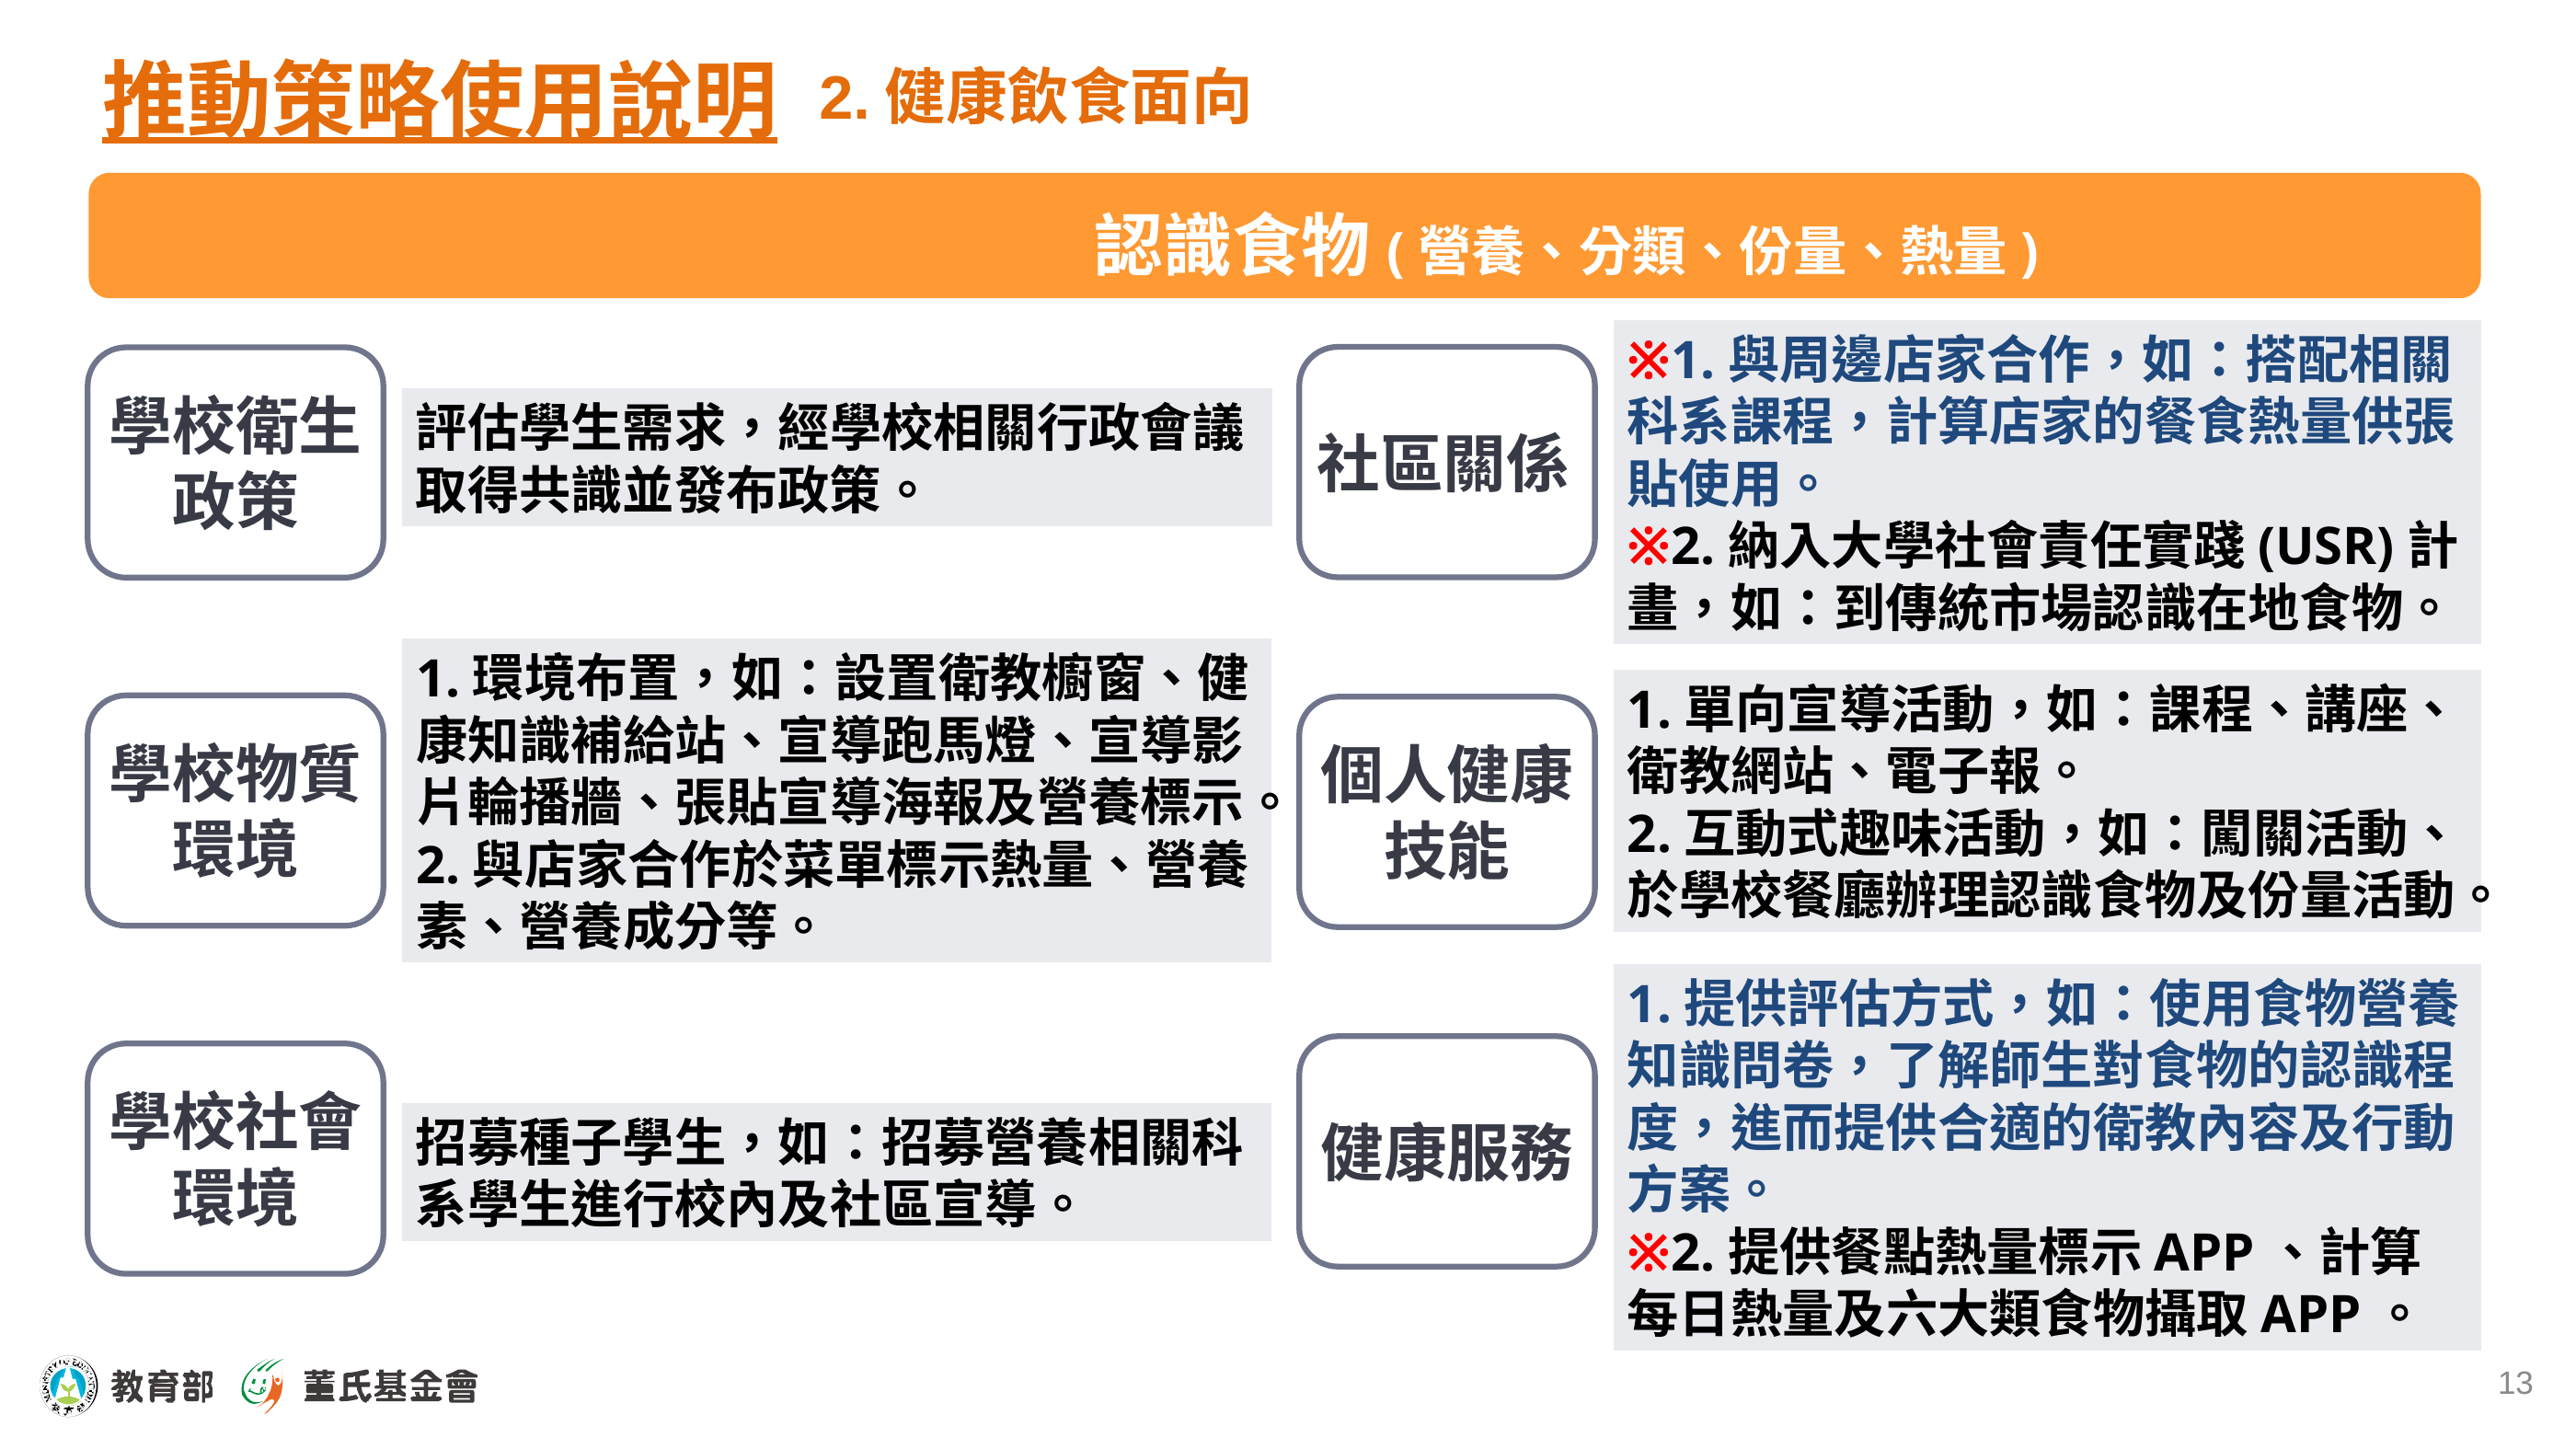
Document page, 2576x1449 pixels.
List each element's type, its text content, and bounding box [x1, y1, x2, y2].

text_box 1.單向宣導活動，如：課程、講座、衛教網站、電子報。 2.互動式趣味活動，如：闖關活動、於學校餐廳辦理認識食物及份量活動。 [1614, 670, 2481, 932]
text_box 認識食物(營養、分類、份量、熱量) [88, 172, 2481, 299]
text_box 學校衛生政策 [87, 379, 384, 545]
text_box 個人健康技能 [1299, 729, 1595, 894]
text_box 健康服務 [1299, 1106, 1595, 1196]
text_box 1.提供評估方式，如：使用食物營養知識問卷，了解師生對食物的認識程度，進而提供合適的衛教內容及行動方案。 ※2.提供餐點熱量標示APP、計算每日熱量及六大類食物攝取APP。 [1614, 964, 2481, 1351]
text_box 評估學生需求，經學校相關行政會議取得共識並發布政策。 [402, 388, 1272, 526]
text_box 13 [2484, 1342, 2555, 1420]
text_box ※1.與周邊店家合作，如：搭配相關科系課程，計算店家的餐食熱量供張貼使用。 ※2.納入大學社會責任實踐(USR)計畫，如：到傳統市場認識在地食物。 [1614, 320, 2481, 644]
text_box 推動策略使用說明 [88, 40, 1123, 155]
text_box 學校物質環境 [87, 727, 384, 892]
text_box 招募種子學生，如：招募營養相關科系學生進行校內及社區宣導。 [402, 1103, 1271, 1241]
text_box 社區關係 [1295, 417, 1592, 507]
text_box 1.環境布置，如：設置衛教櫥窗、健康知識補給站、宣導跑馬燈、宣導影片輪播牆、張貼宣導海報及營養標示。 2.與店家合作於菜單標示熱量、營養素、營養成分等。 [402, 638, 1271, 962]
text_box 學校社會環境 [87, 1075, 384, 1240]
text_box 2.健康飲食面向 [805, 51, 1614, 140]
